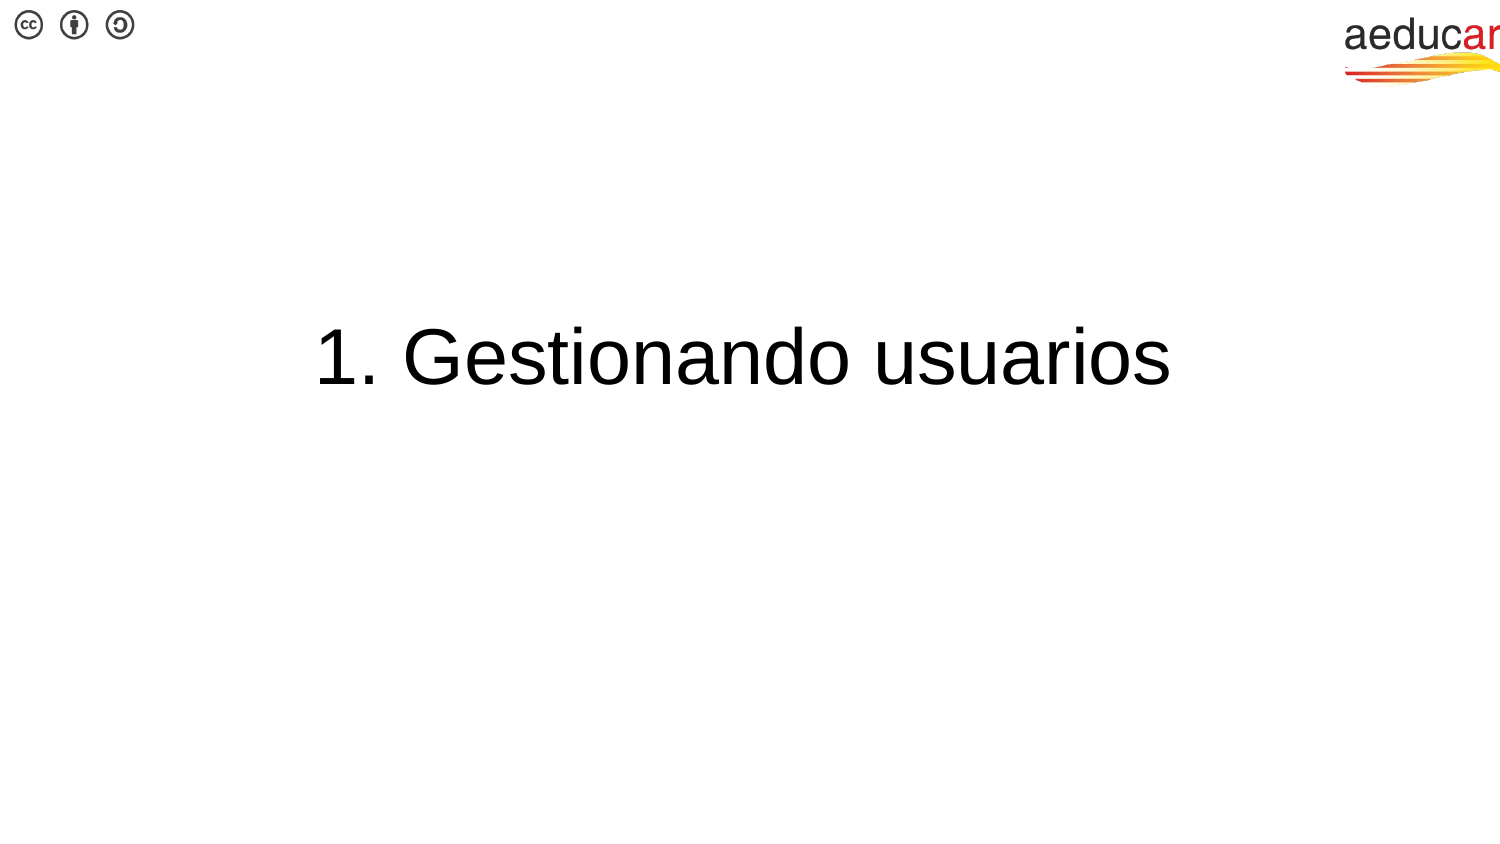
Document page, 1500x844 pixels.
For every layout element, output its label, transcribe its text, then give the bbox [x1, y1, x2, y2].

picture [0, 0, 146, 48]
title 1. Gestionando usuarios [299, 290, 1201, 614]
picture [1344, 0, 1500, 104]
